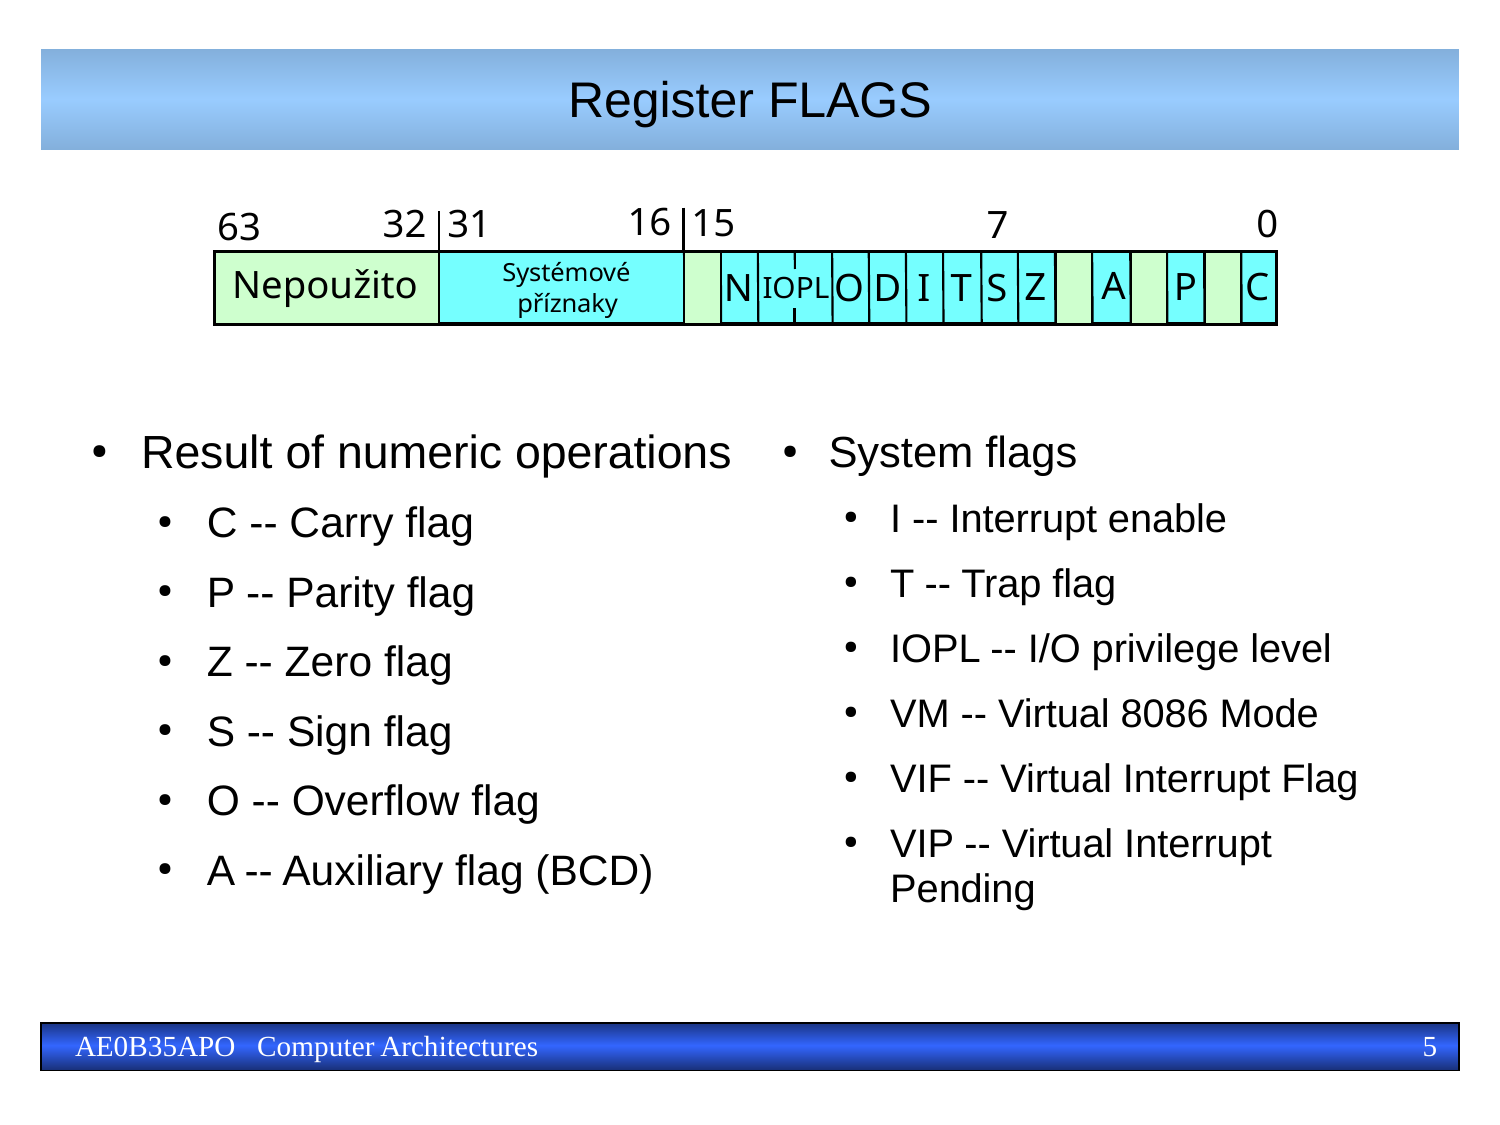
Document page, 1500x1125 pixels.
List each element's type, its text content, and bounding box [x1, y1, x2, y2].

list System flags I -- Interrupt enable T -- Trap flag IOPL -- I/O privilege level VM -- Virtual 8086 Mode VIF -- Virtual Interrupt Flag VIP -- Virtual Interrupt Pending [766, 428, 1426, 916]
list Result of numeric operations C -- Carry flag P -- Parity flag Z -- Zero flag S -- Sign flag O -- Overflow flag A -- Auxiliary flag (BCD) [75, 426, 734, 916]
title Register FLAGS [41, 49, 1459, 150]
picture [212, 205, 1280, 328]
